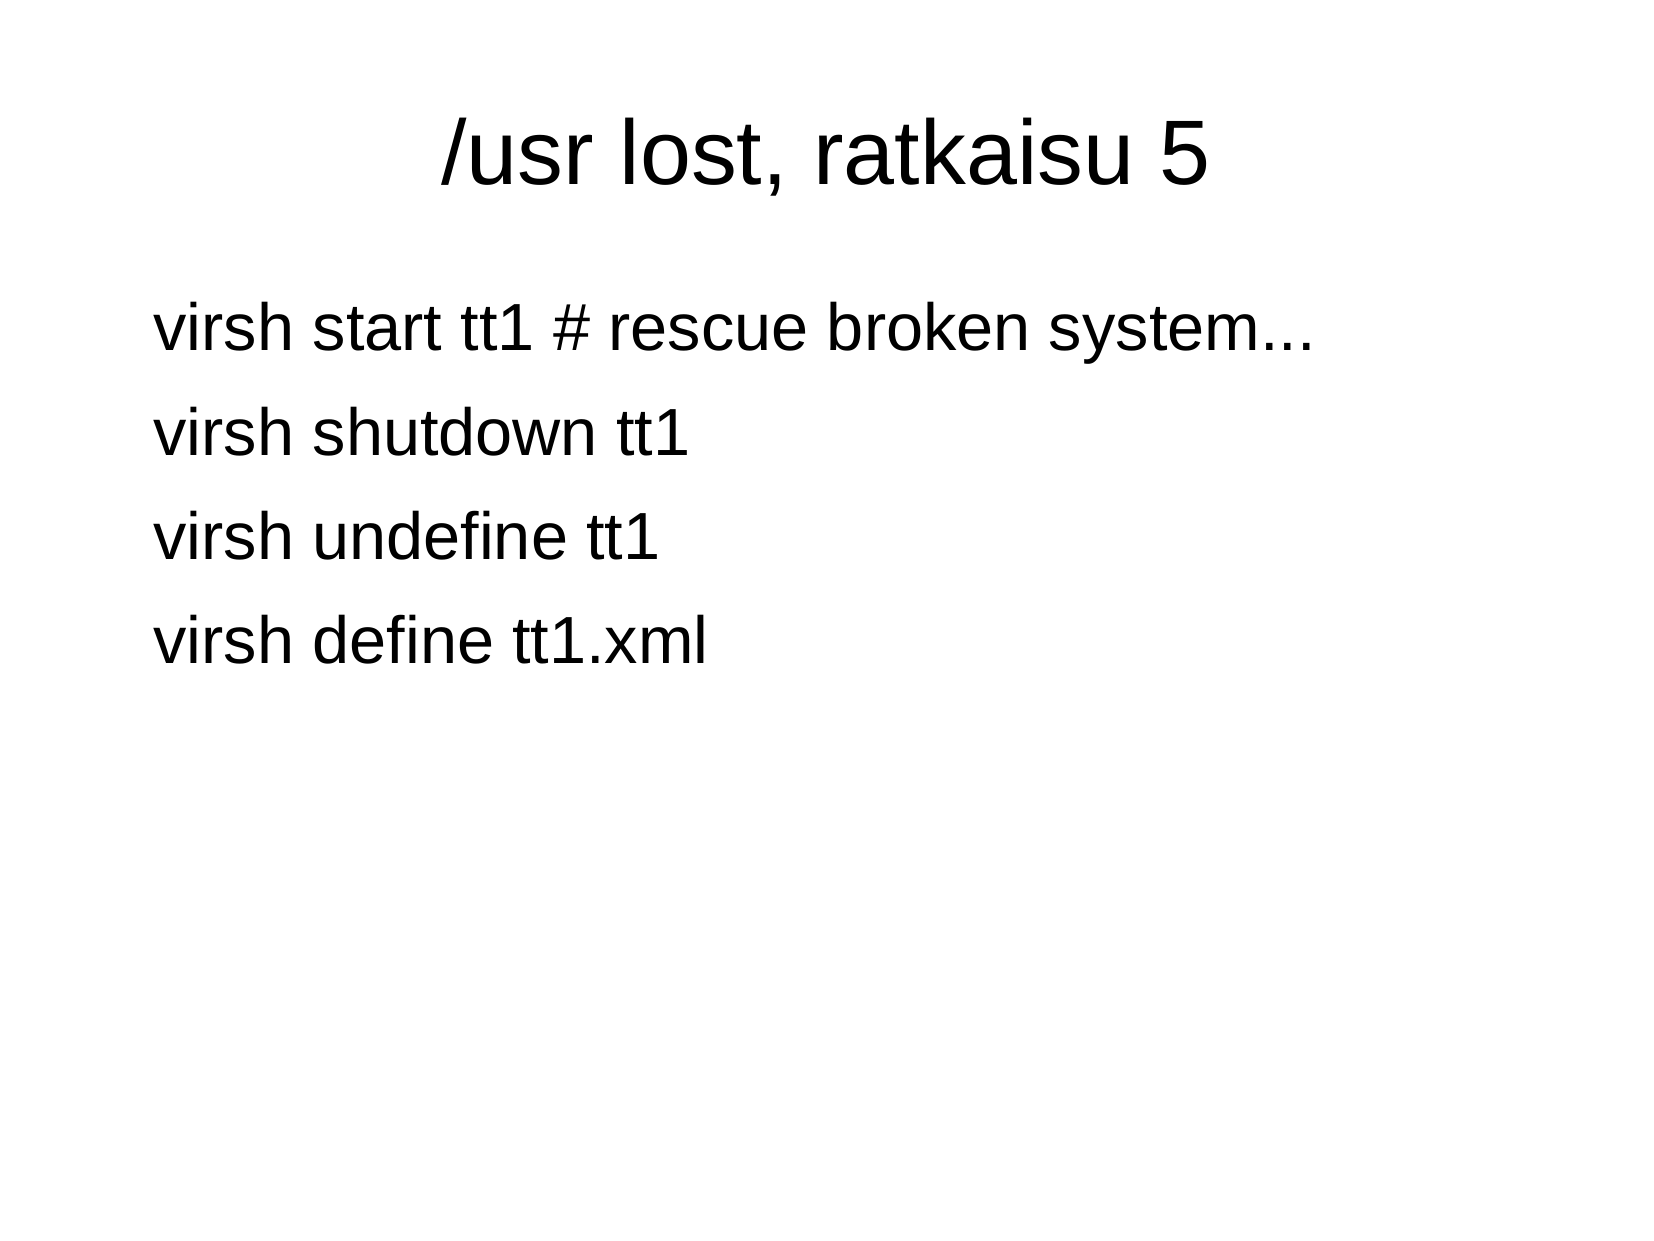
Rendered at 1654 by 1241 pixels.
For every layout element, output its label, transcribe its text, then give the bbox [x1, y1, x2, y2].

title /usr lost, ratkaisu 5 [82, 49, 1571, 257]
list virsh start tt1 # rescue broken system... virsh shutdown tt1 virsh undefine tt1 virsh define tt1.xml [82, 290, 1571, 1010]
